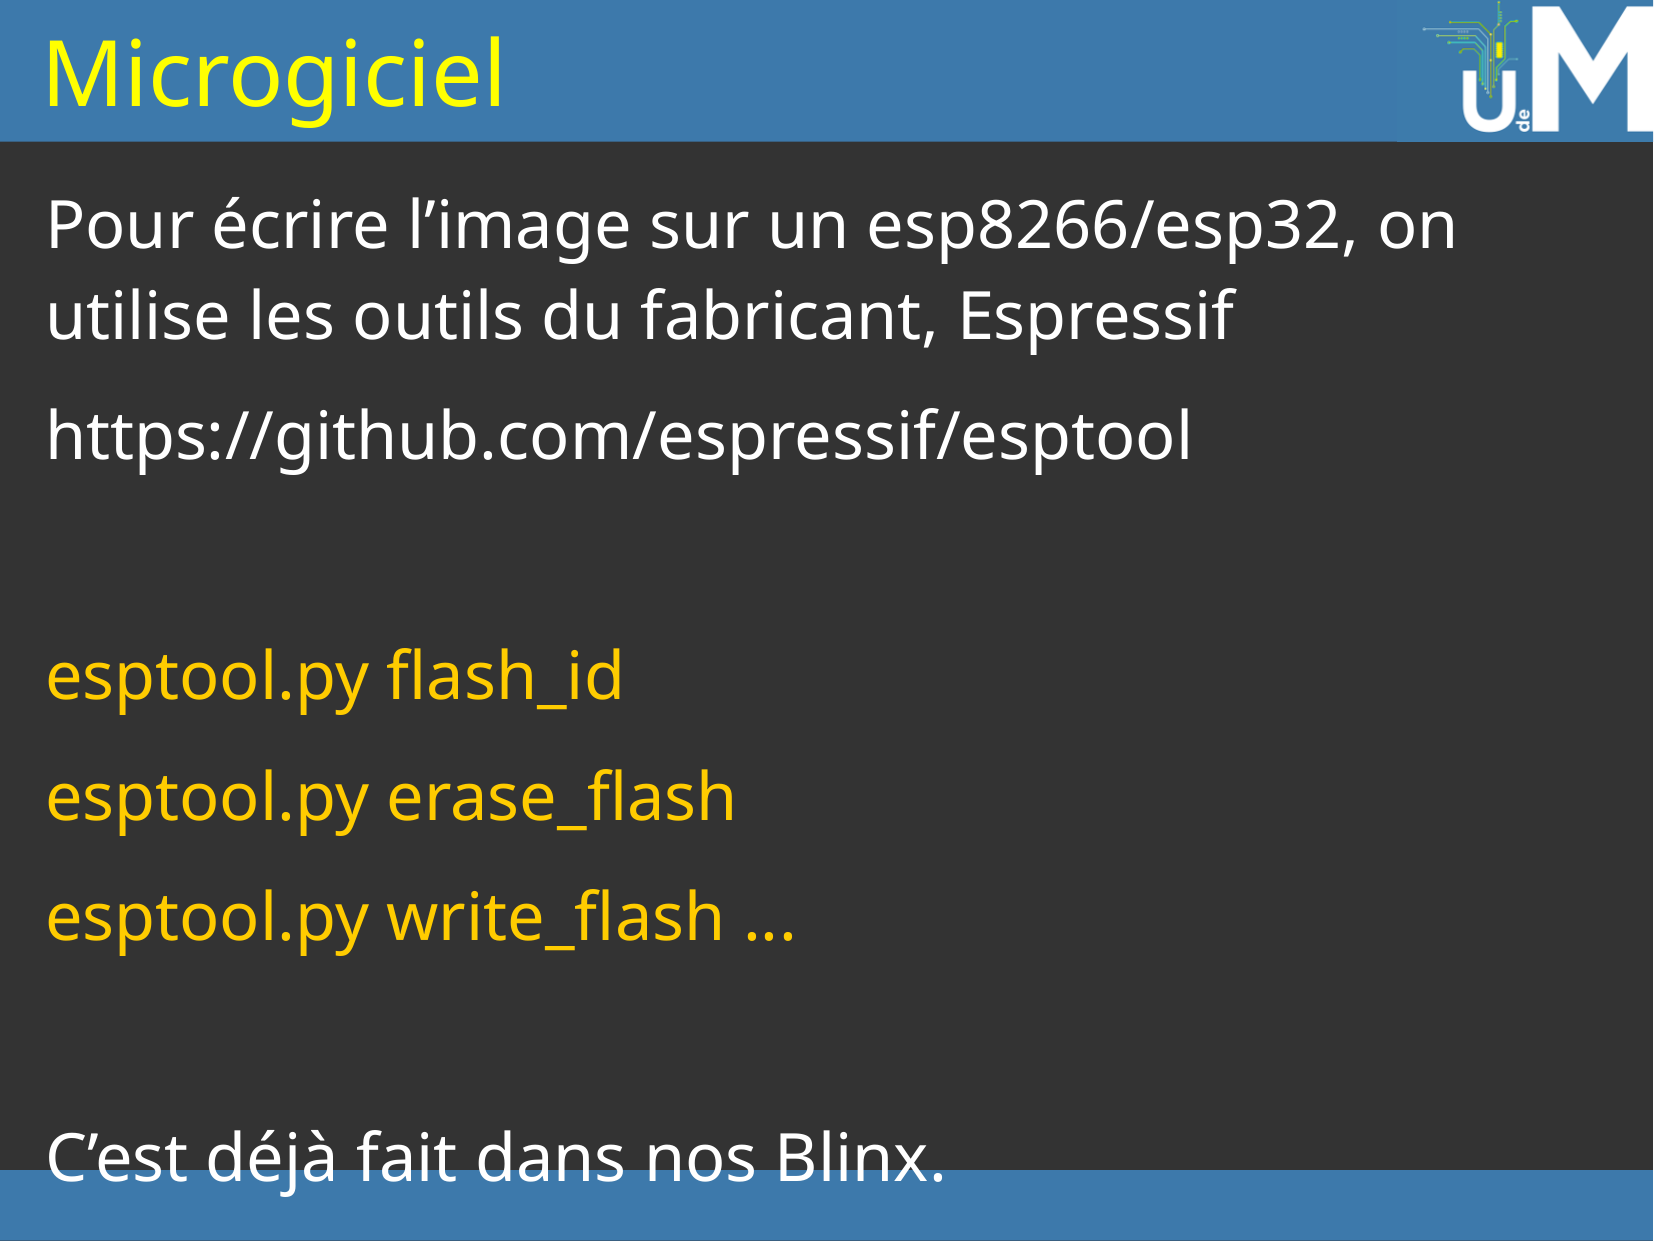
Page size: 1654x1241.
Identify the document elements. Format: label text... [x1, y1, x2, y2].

picture [1397, 0, 1654, 142]
title Microgiciel [41, 11, 1411, 130]
list Pour écrire l’image sur un esp8266/esp32, on utilise les outils du fabricant, Espressif https://github.com/espressif/esptool esptool.py flash_id esptool.py erase_flash esptool.py write_flash ... C’est déjà fait dans nos Blinx. [45, 177, 1606, 1141]
